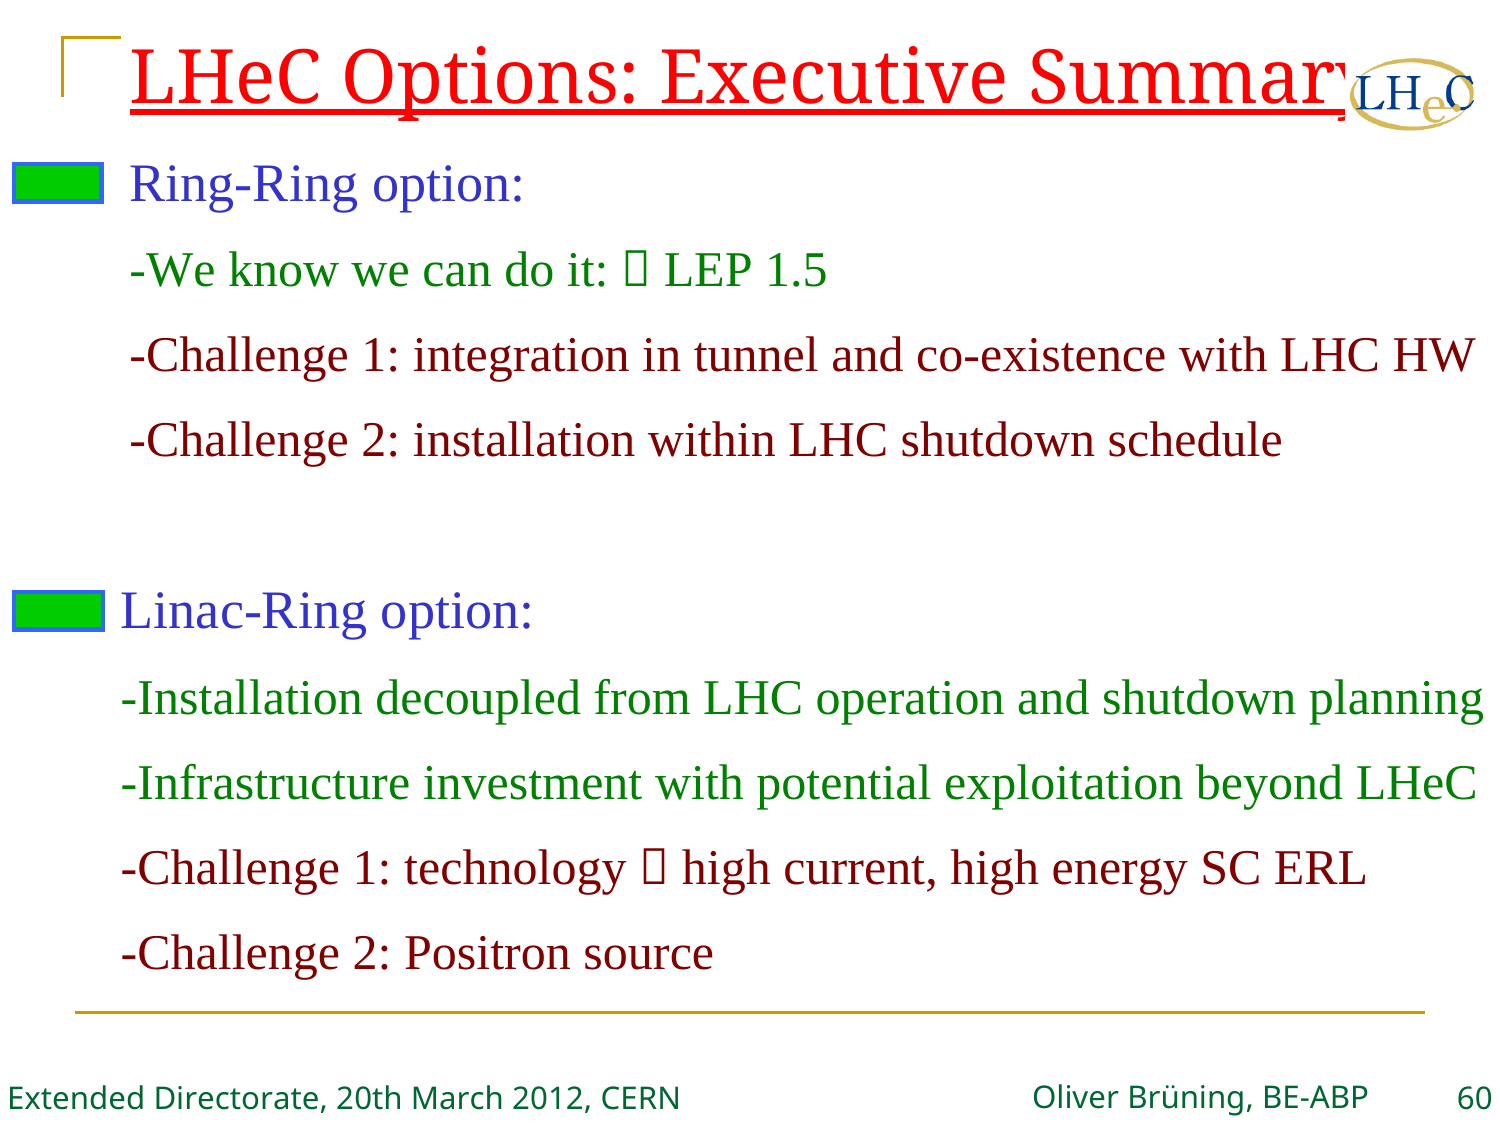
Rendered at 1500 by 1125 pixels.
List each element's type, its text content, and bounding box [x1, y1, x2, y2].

text_box <number> [950, 1075, 1500, 1125]
text_box Extended Directorate, 20th March 2012, CERN [0, 1075, 913, 1119]
text_box [13, 164, 102, 202]
text_box Linac-Ring option: -Installation decoupled from LHC operation and shutdown planning -Infrastructure investment with potential exploitation beyond LHeC -Challenge 1: technology  high current, high energy SC ERL -Challenge 2: Positron source [105, 567, 1500, 988]
text_box [13, 592, 104, 630]
text_box Ring-Ring option: -We know we can do it:  LEP 1.5 -Challenge 1: integration in tunnel and co-existence with LHC HW -Challenge 2: installation within LHC shutdown schedule [114, 139, 1500, 475]
text_box Oliver Brüning, BE-ABP [1024, 1074, 1388, 1119]
title LHeC Options: Executive Summary [79, 21, 1430, 140]
picture [1345, 53, 1478, 135]
